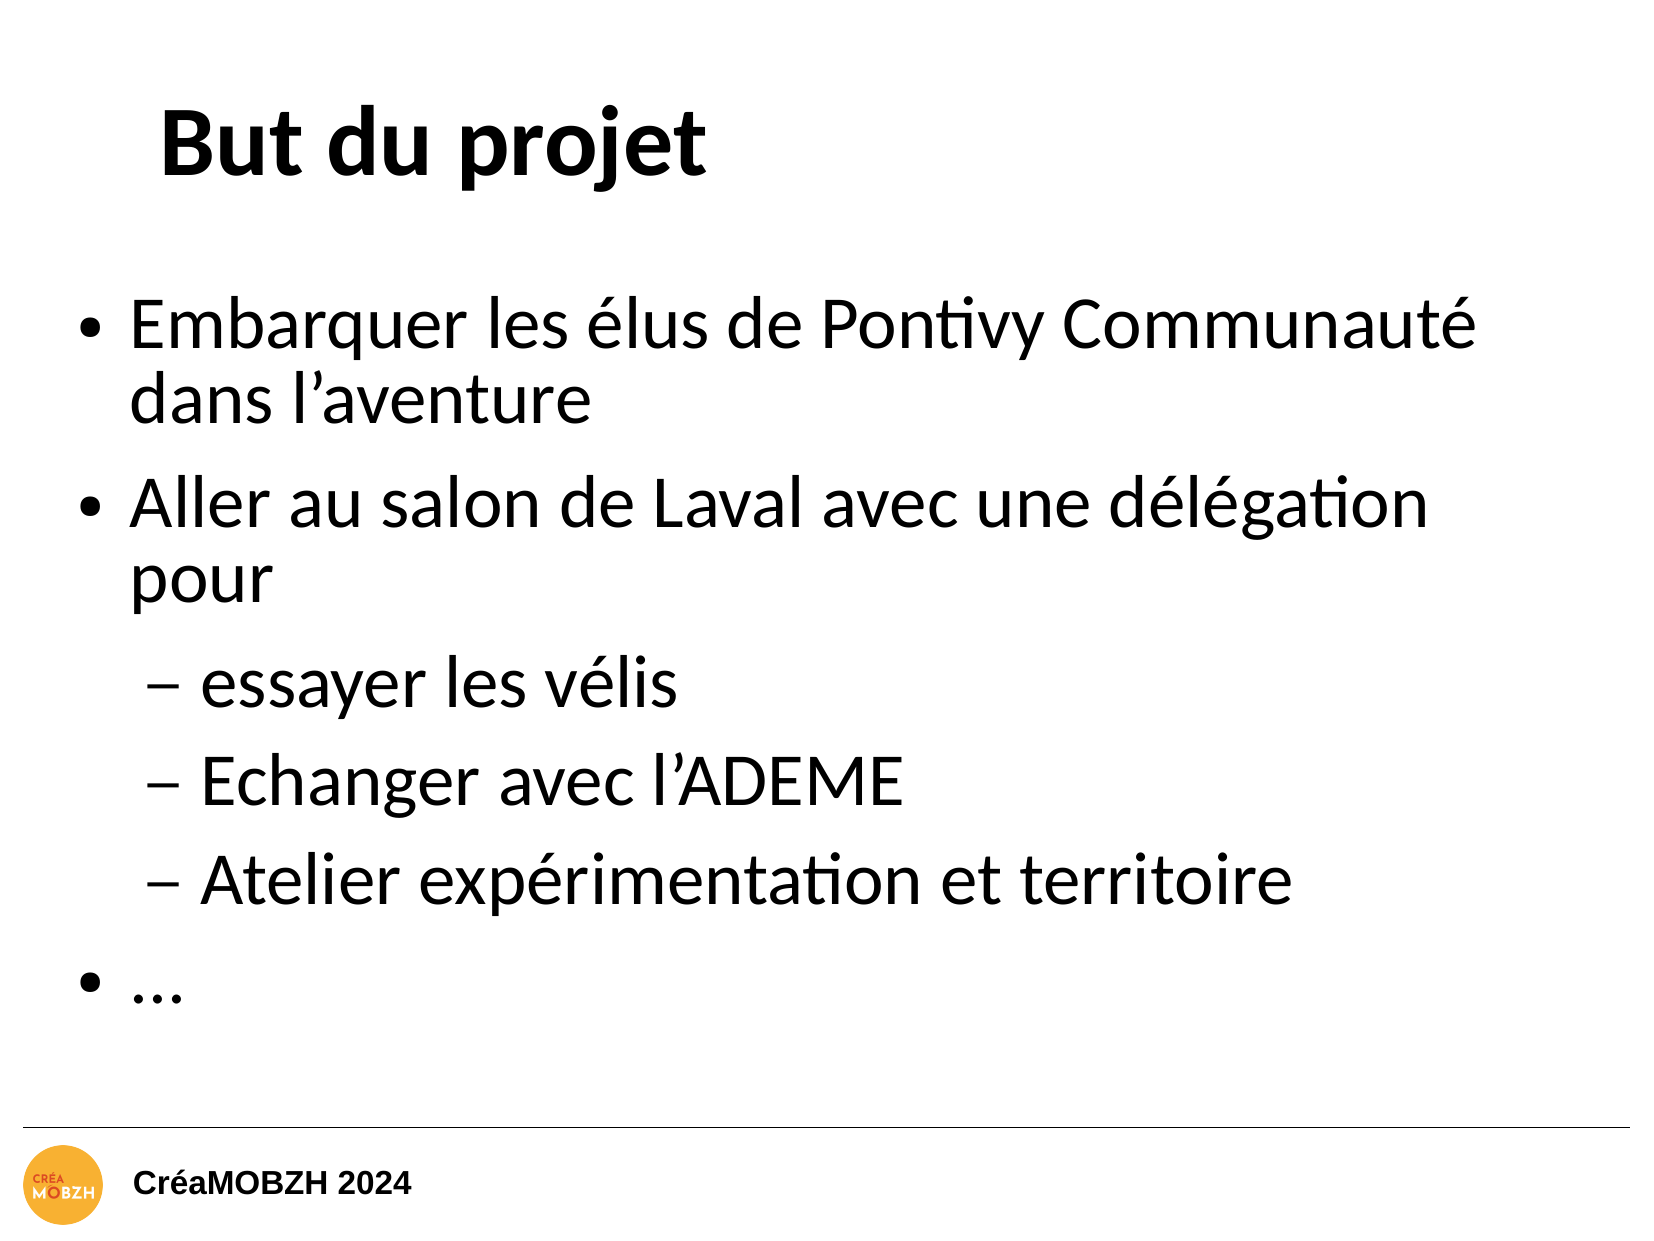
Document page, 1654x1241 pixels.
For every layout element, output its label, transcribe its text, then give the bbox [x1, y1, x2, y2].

picture [23, 1145, 103, 1225]
list Embarquer les élus de Pontivy Communauté dans l’aventure Aller au salon de Laval avec une délégation pour essayer les vélis Echanger avec l’ADEME Atelier expérimentation et territoire ... [59, 291, 1548, 1120]
title But du projet [11, 47, 1347, 255]
text_box CréaMOBZH 2024 [118, 1157, 1040, 1241]
